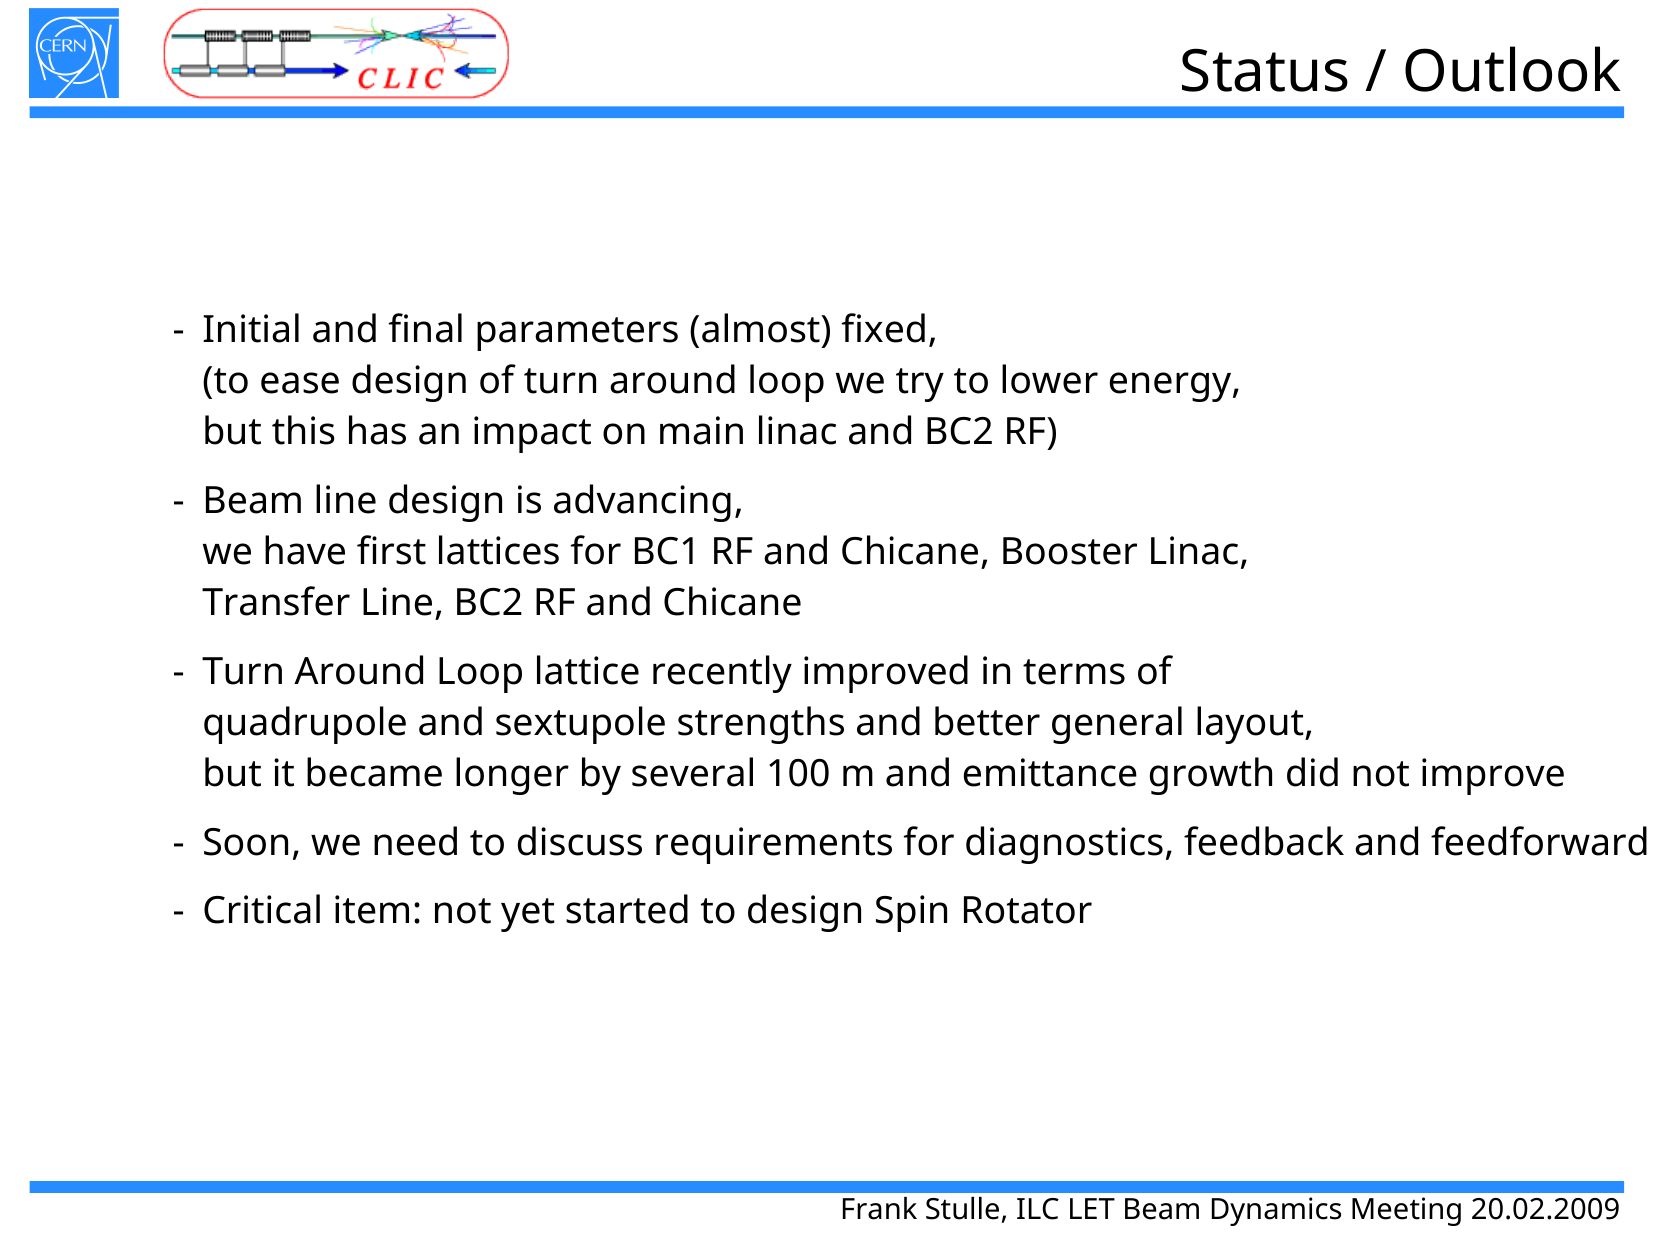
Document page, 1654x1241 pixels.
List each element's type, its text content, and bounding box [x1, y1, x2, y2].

picture [29, 8, 119, 98]
title Status / Outlook [210, 1, 1623, 136]
text_box - Initial and final parameters (almost) fixed, (to ease design of turn around loop we try to lower energy, but this has an impact on main linac and BC2 RF) - Beam line design is advancing, we have first lattices for BC1 RF and Chicane, Booster Linac, Transfer Line, BC2 RF and Chicane - Turn Around Loop lattice recently improved in terms of quadrupole and sextupole strengths and better general layout, but it became longer by several 100 m and emittance growth did not improve - Soon, we need to discuss requirements for diagnostics, feedback and feedforward - Critical item: not yet started to design Spin Rotator [157, 295, 1578, 879]
picture [159, 4, 210, 106]
